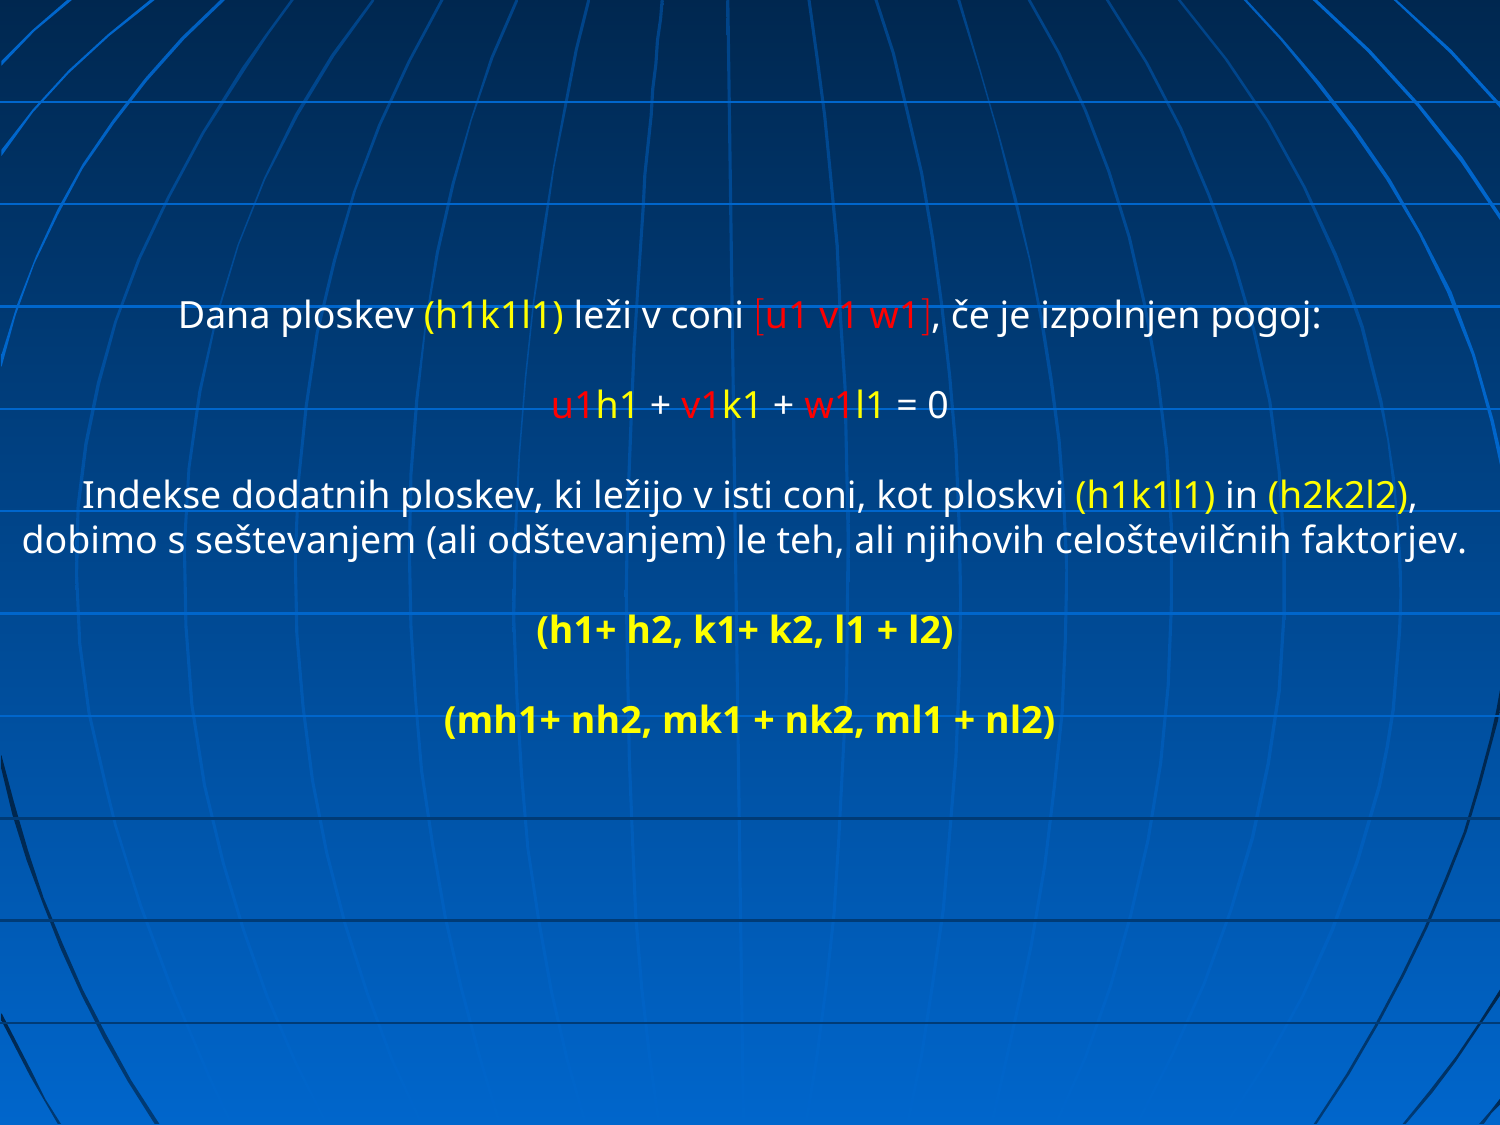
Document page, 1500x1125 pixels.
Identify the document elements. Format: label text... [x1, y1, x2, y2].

text_box Dana ploskev (h1k1l1) leži v coni u1 v1 w1, če je izpolnjen pogoj: u1h1 + v1k1 + w1l1 = 0 Indekse dodatnih ploskev, ki ležijo v isti coni, kot ploskvi (h1k1l1) in (h2k2l2), dobimo s seštevanjem (ali odštevanjem) le teh, ali njihovih celoštevilčnih faktorjev. (h1+ h2, k1+ k2, l1 + l2) (mh1+ nh2, mk1 + nk2, ml1 + nl2) [0, 283, 1500, 794]
